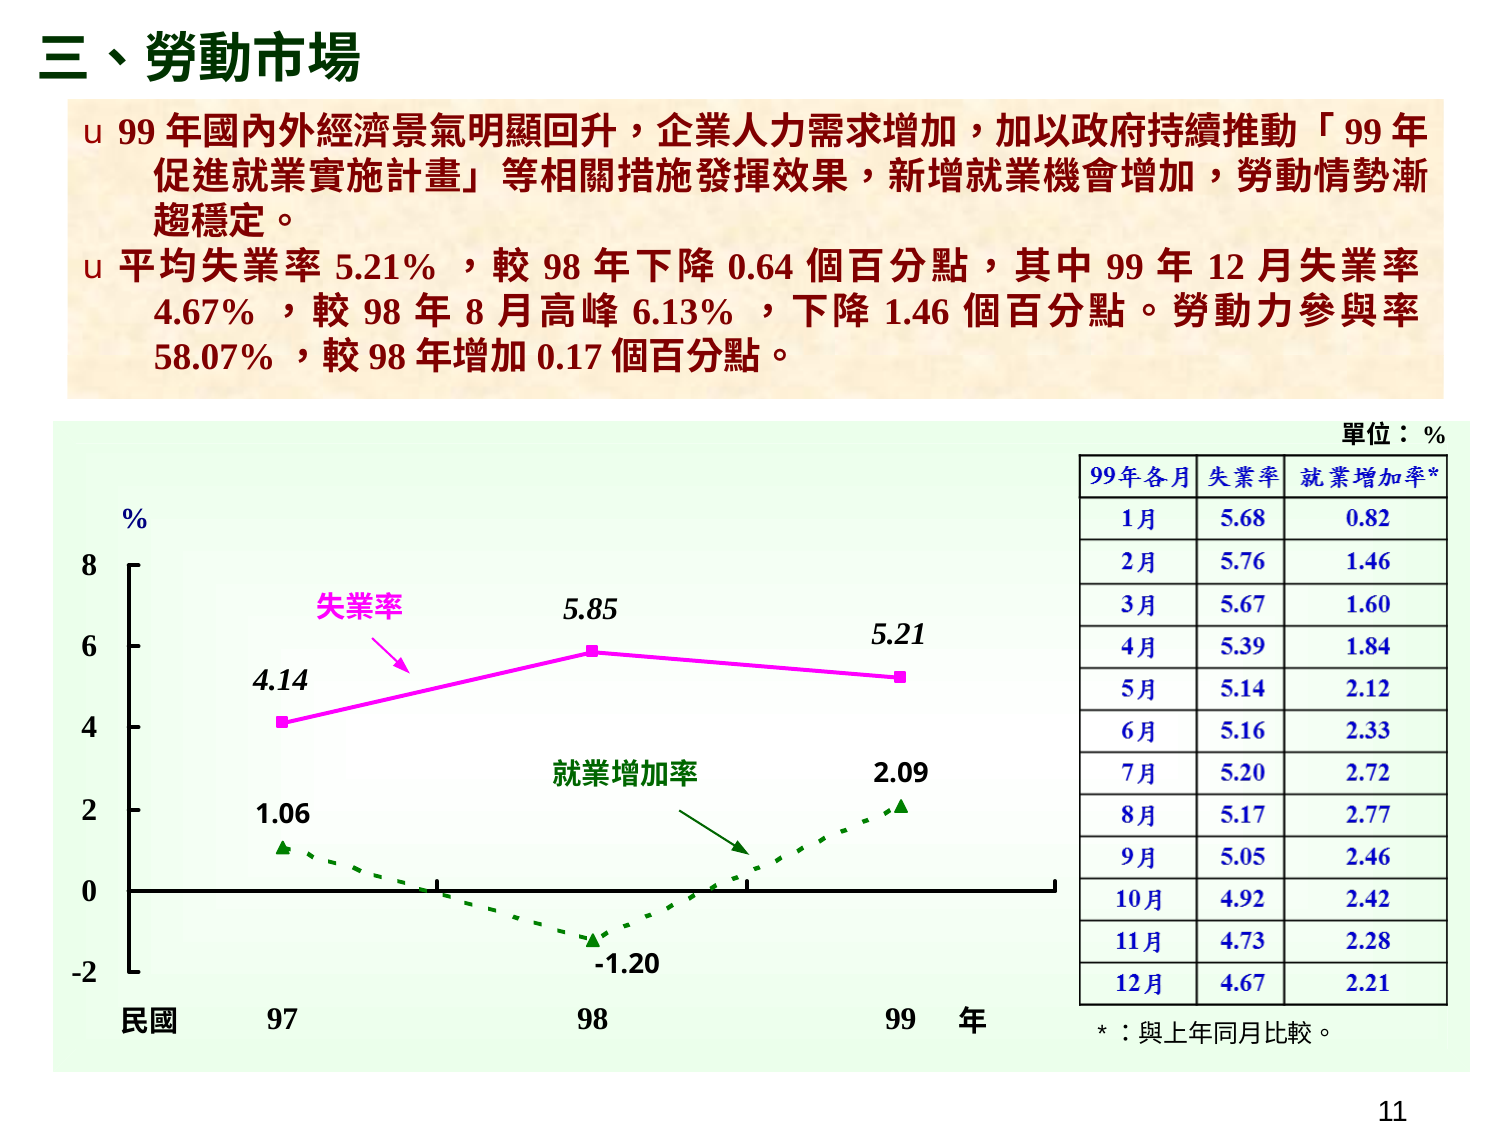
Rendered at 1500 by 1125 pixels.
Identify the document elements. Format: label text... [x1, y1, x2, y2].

chart [57, 496, 1081, 1059]
text_box % [104, 491, 176, 542]
text_box [1362, 1084, 1500, 1125]
text_box *：與上年同月比較。 [1089, 1010, 1341, 1055]
text_box 年 [943, 987, 1003, 1045]
text_box 就業增加率 [537, 751, 751, 799]
text_box 失業率 [301, 574, 420, 632]
text_box 單位：% [1332, 411, 1450, 453]
text_box [53, 420, 1471, 1072]
picture [1074, 453, 1454, 1013]
text_box 三、勞動市場 [21, 16, 463, 96]
text_box 民國 [104, 987, 194, 1045]
text_box 99年國內外經濟景氣明顯回升，企業人力需求增加，加以政府持續推動「99年促進就業實施計畫」等相關措施發揮效果，新增就業機會增加，勞動情勢漸趨穩定。 平均失業率5.21%，較98年下降0.64個百分點，其中99年12月失業率4.67%，較98年8月高峰6.13%，下降1.46個百分點。勞動力參與率58.07%，較98年增加0.17個百分點。 [67, 99, 1444, 399]
